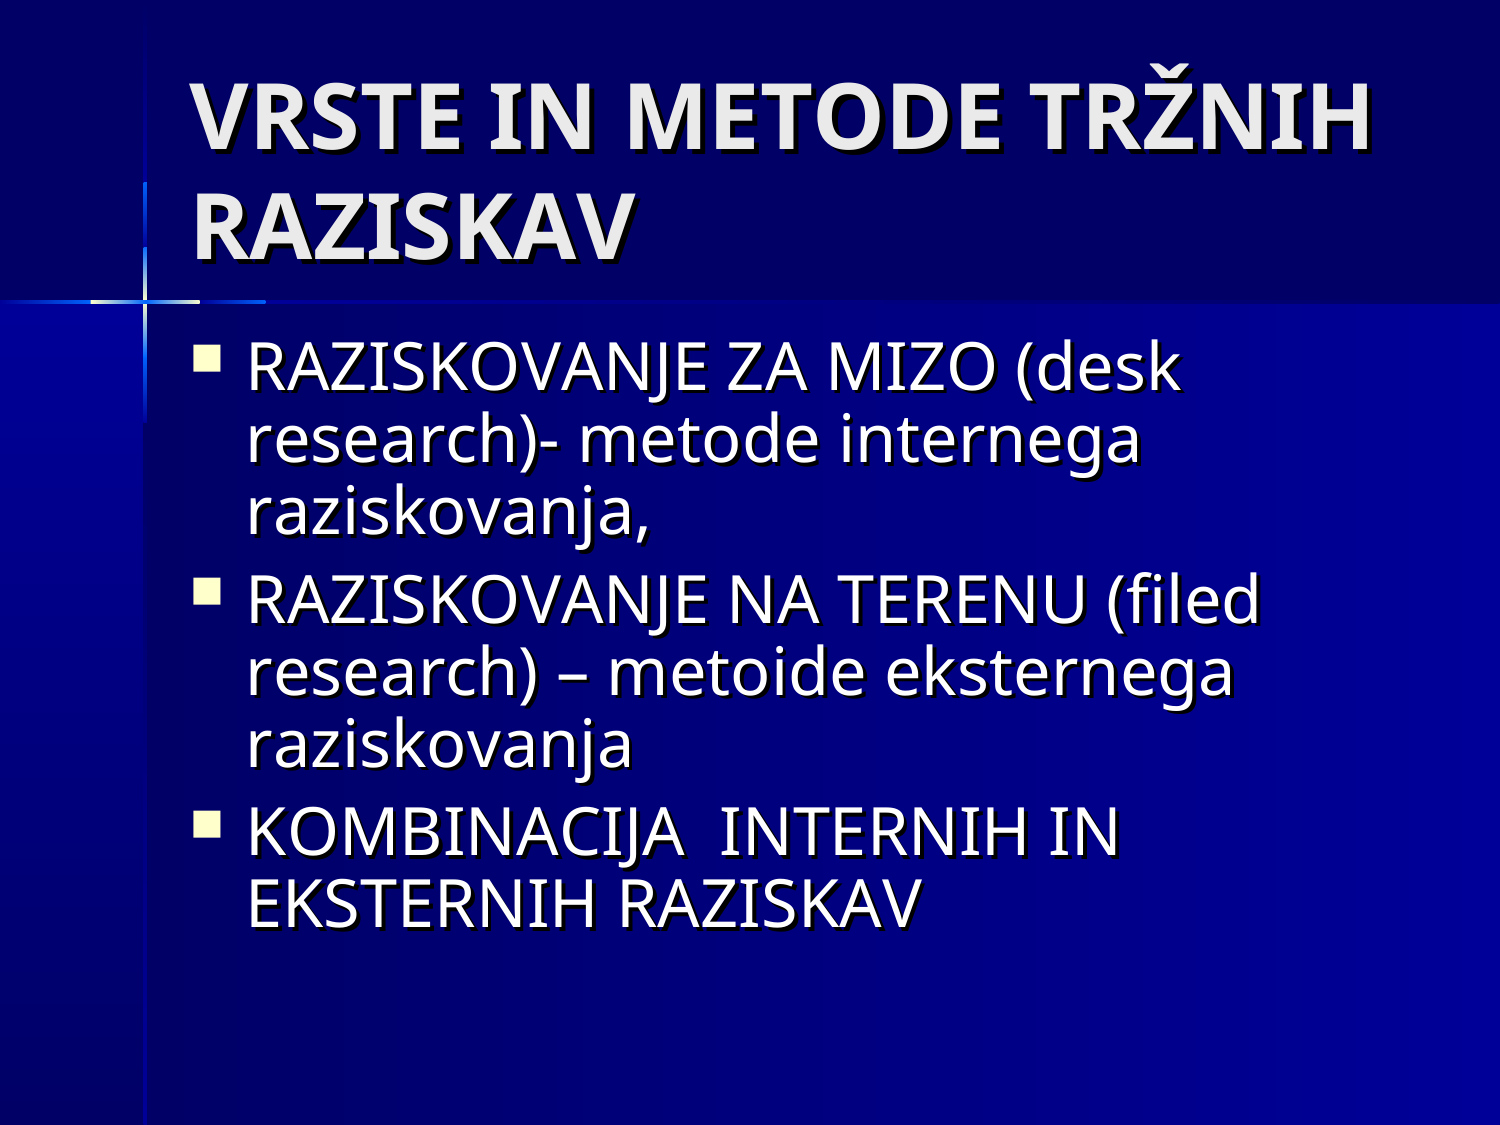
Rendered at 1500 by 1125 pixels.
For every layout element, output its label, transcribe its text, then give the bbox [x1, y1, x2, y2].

title VRSTE IN METODE TRŽNIH RAZISKAV [174, 49, 1413, 286]
list RAZISKOVANJE ZA MIZO (desk research)- metode internega raziskovanja, RAZISKOVANJE NA TERENU (filed research) – metoide eksternega raziskovanja KOMBINACIJA INTERNIH IN EKSTERNIH RAZISKAV [174, 324, 1413, 1001]
